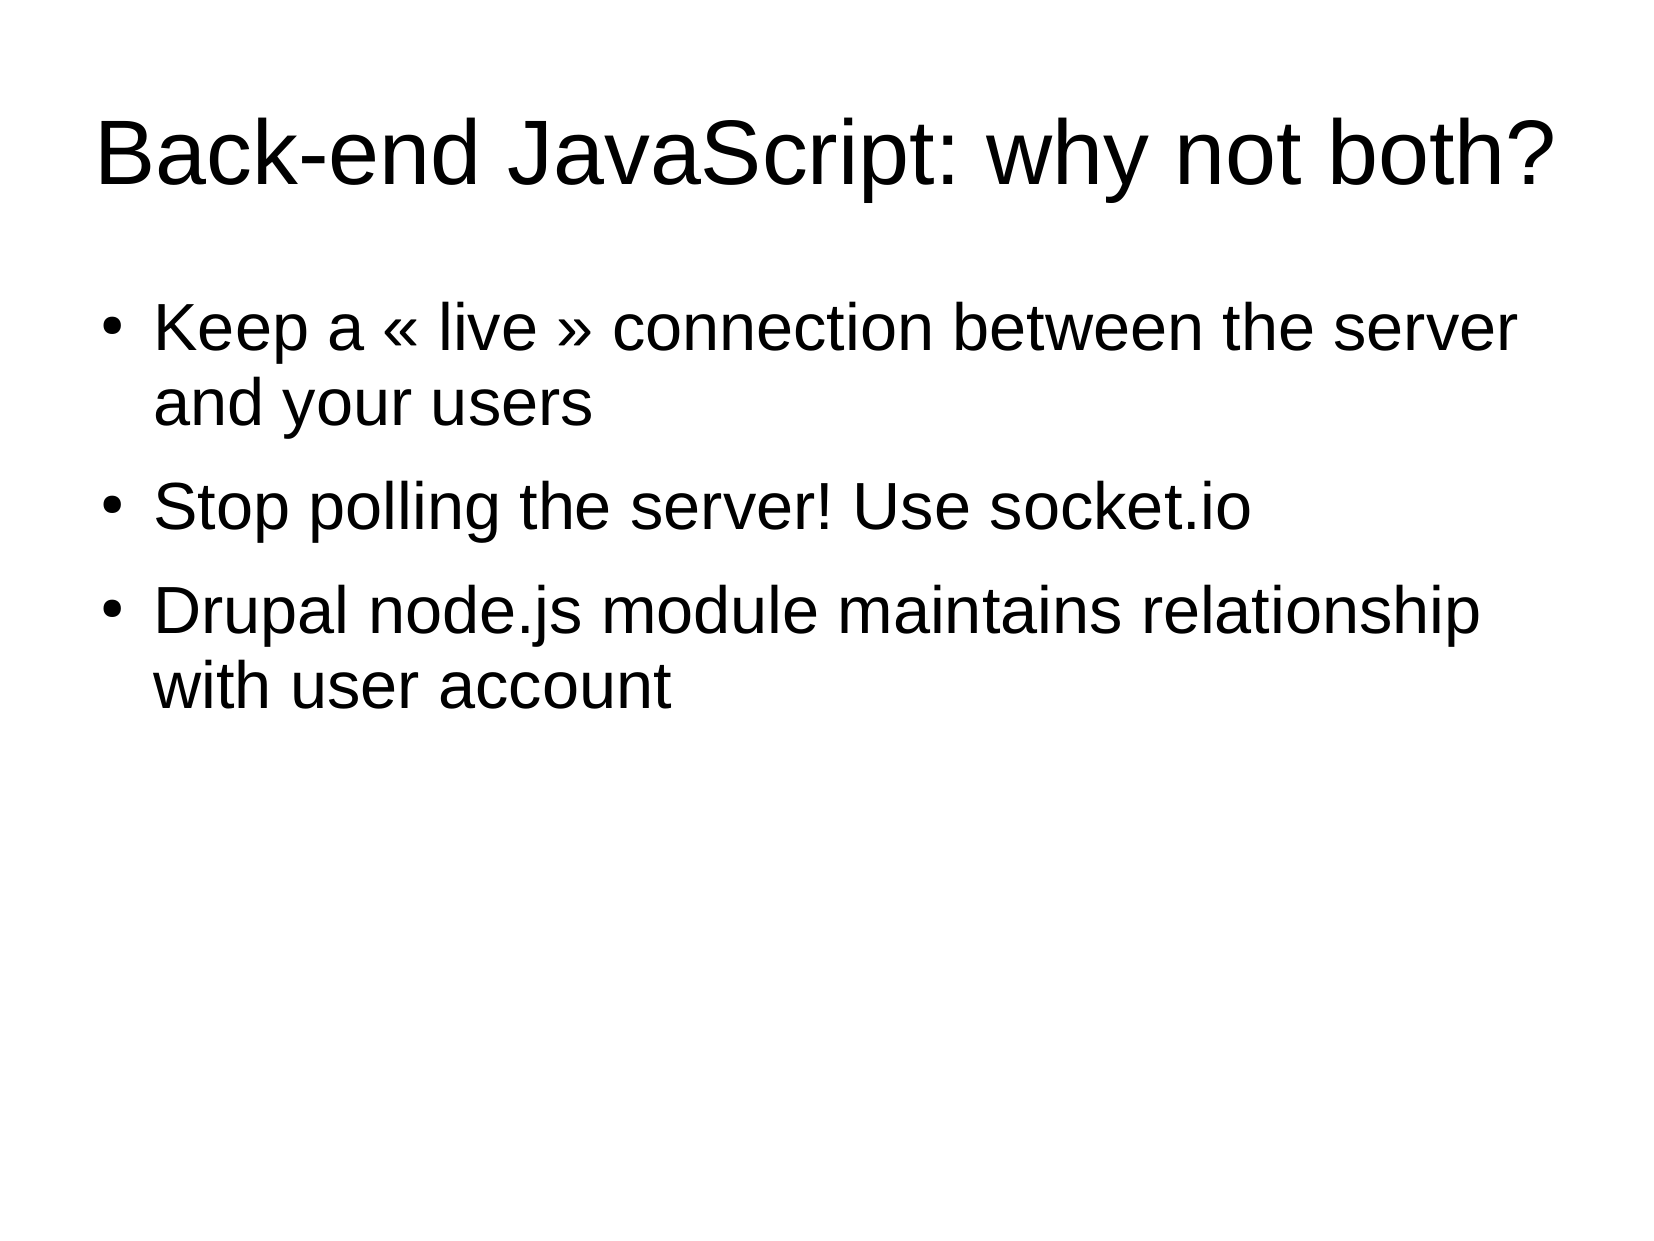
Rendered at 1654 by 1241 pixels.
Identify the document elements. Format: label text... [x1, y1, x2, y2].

list Keep a « live » connection between the server and your users Stop polling the server! Use socket.io Drupal node.js module maintains relationship with user account [82, 290, 1538, 1010]
title Back-end JavaScript: why not both? [82, 49, 1571, 257]
